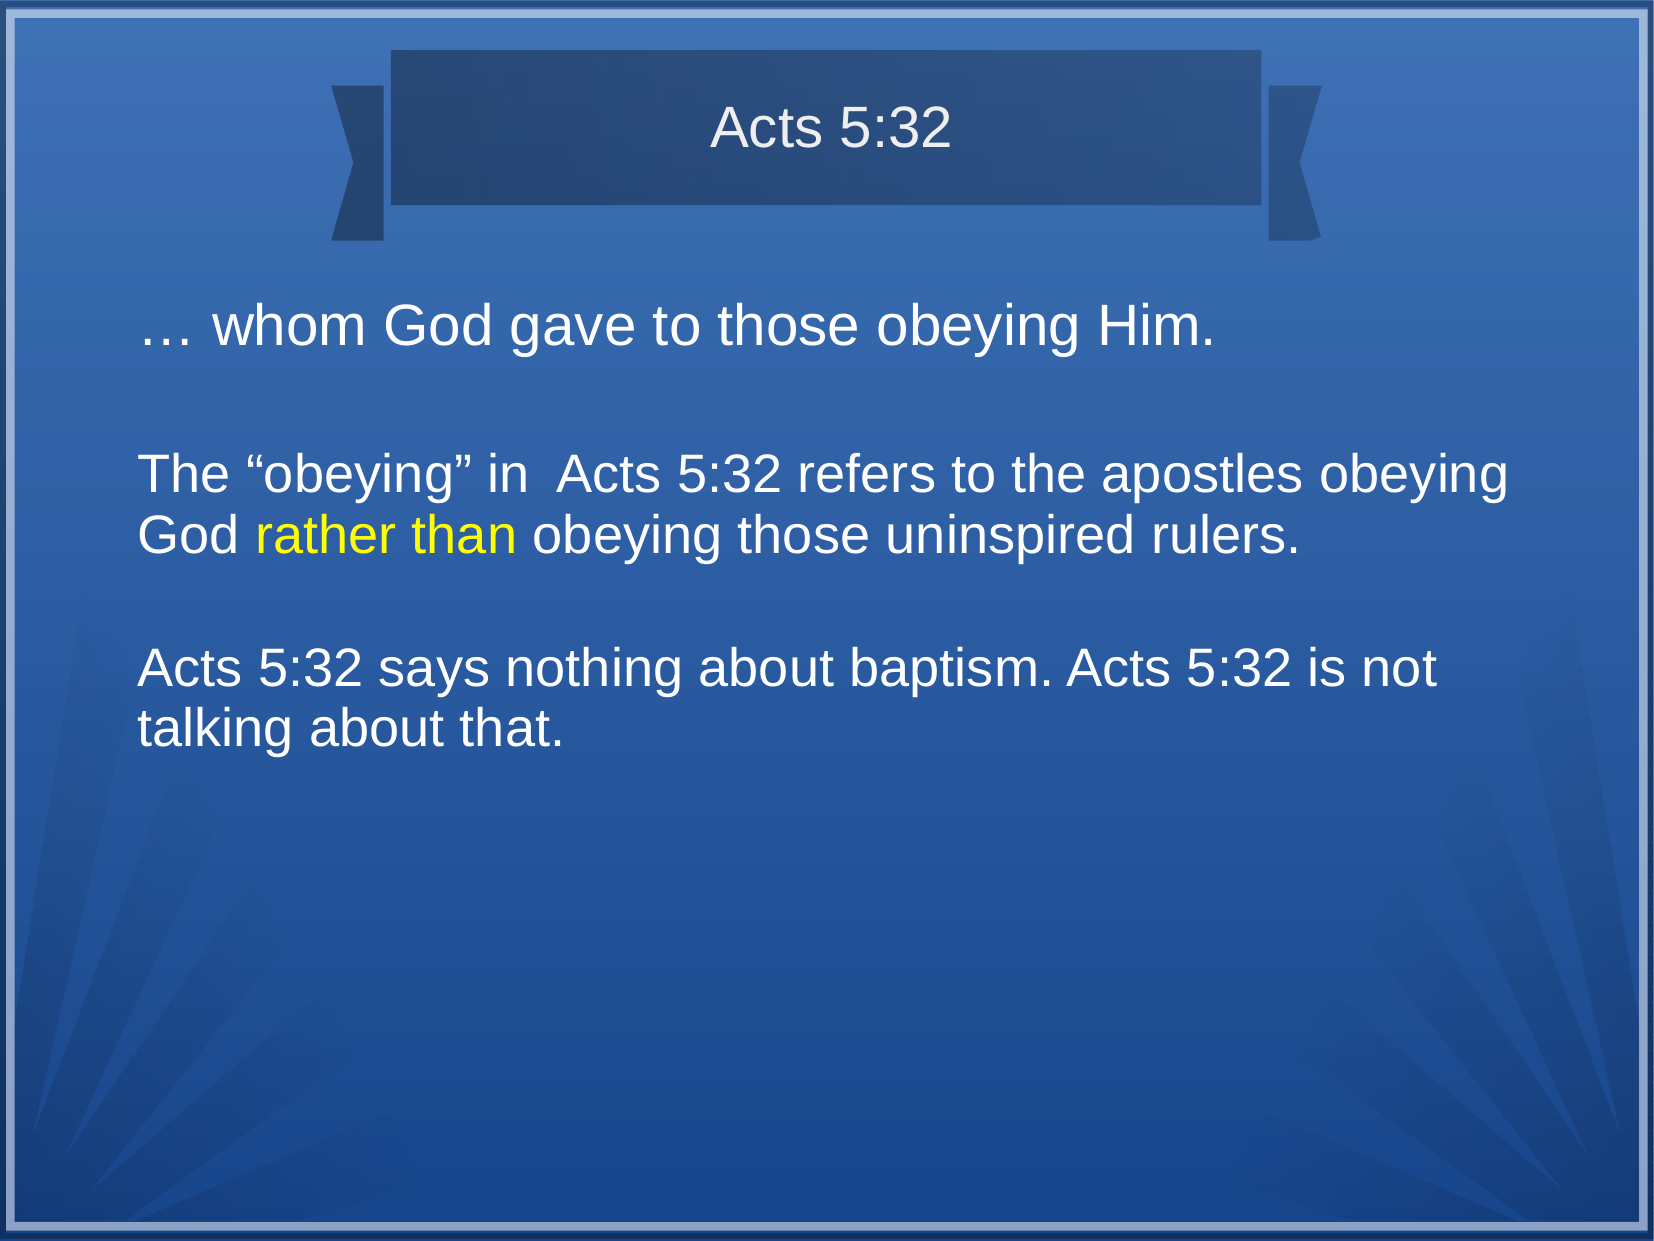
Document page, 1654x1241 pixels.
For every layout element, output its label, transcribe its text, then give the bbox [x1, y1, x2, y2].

text_box … whom God gave to those obeying Him. The “obeying” in Acts 5:32 refers to the apostles obeying God rather than obeying those uninspired rulers. Acts 5:32 says nothing about baptism. Acts 5:32 is not talking about that. [122, 285, 1560, 1241]
text_box Acts 5:32 [576, 73, 1087, 182]
